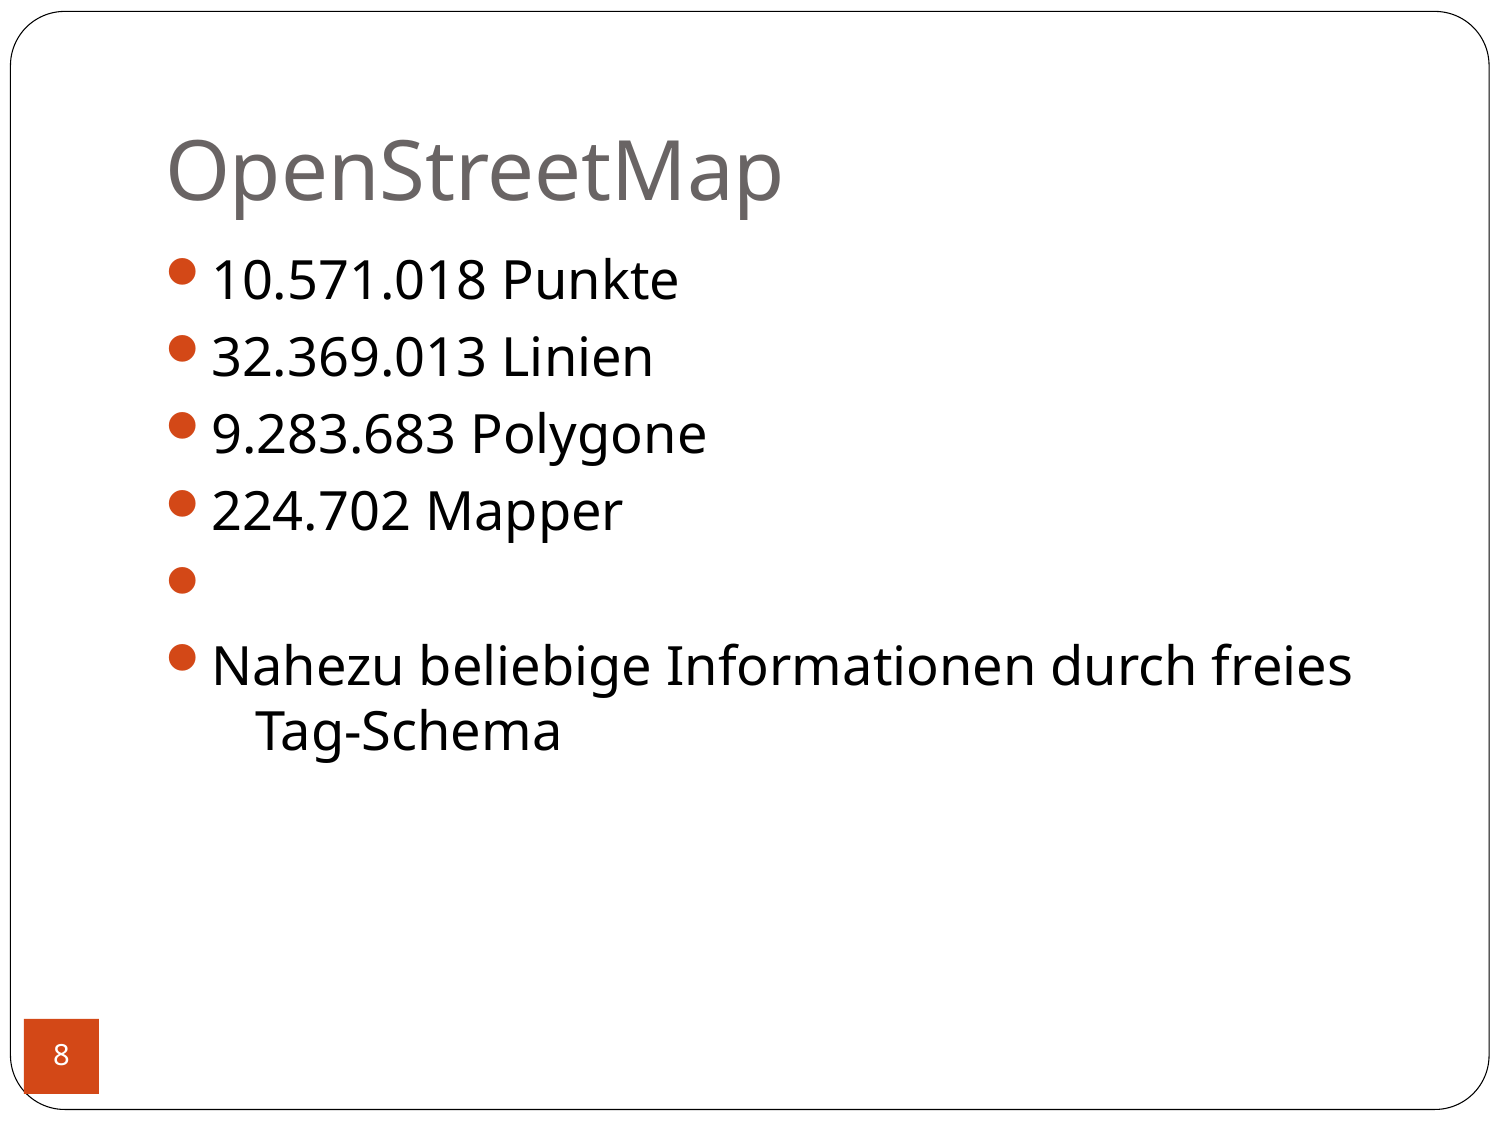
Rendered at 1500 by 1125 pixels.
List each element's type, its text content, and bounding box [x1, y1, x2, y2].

text_box 8 [23, 1018, 99, 1094]
list 10.571.018 Punkte 32.369.013 Linien 9.283.683 Polygone 224.702 Mapper Nahezu beliebige Informationen durch freies Tag-Schema [150, 237, 1426, 988]
title OpenStreetMap [150, 45, 1426, 233]
